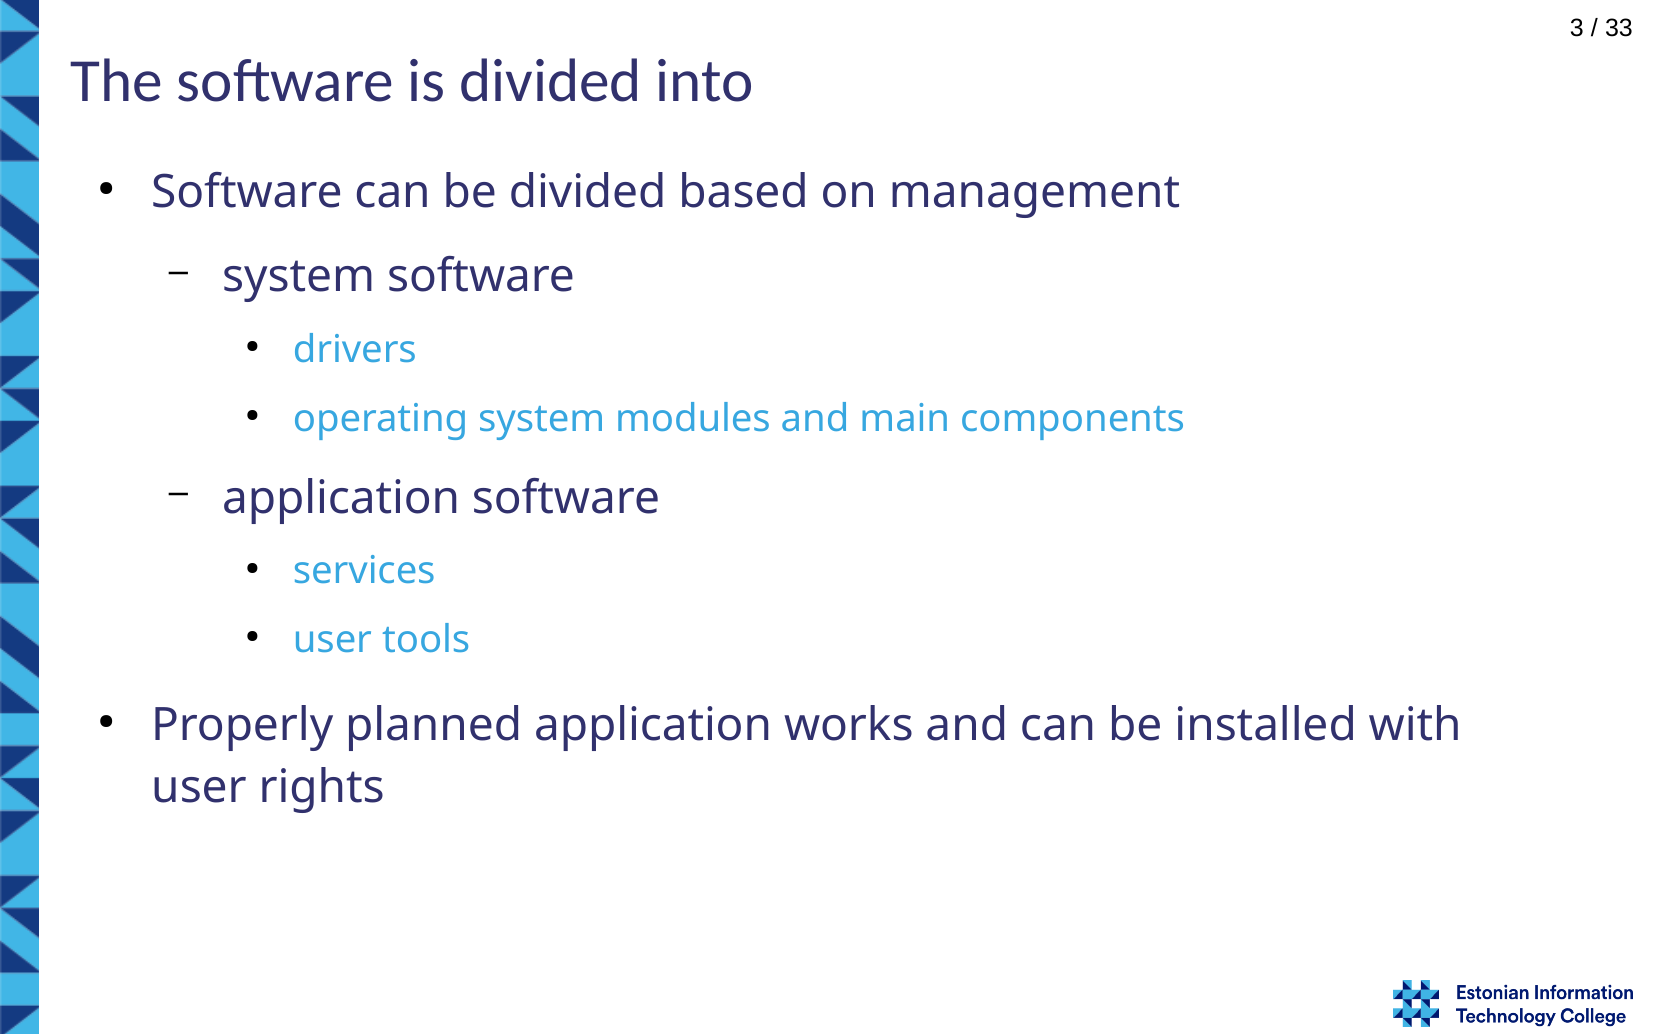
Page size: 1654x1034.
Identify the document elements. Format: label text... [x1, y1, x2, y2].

list Software can be divided based on management system software drivers operating system modules and main components application software services user tools Properly planned application works and can be installed with user rights [80, 158, 1536, 857]
title The software is divided into [70, 41, 1630, 130]
picture [1393, 980, 1633, 1027]
